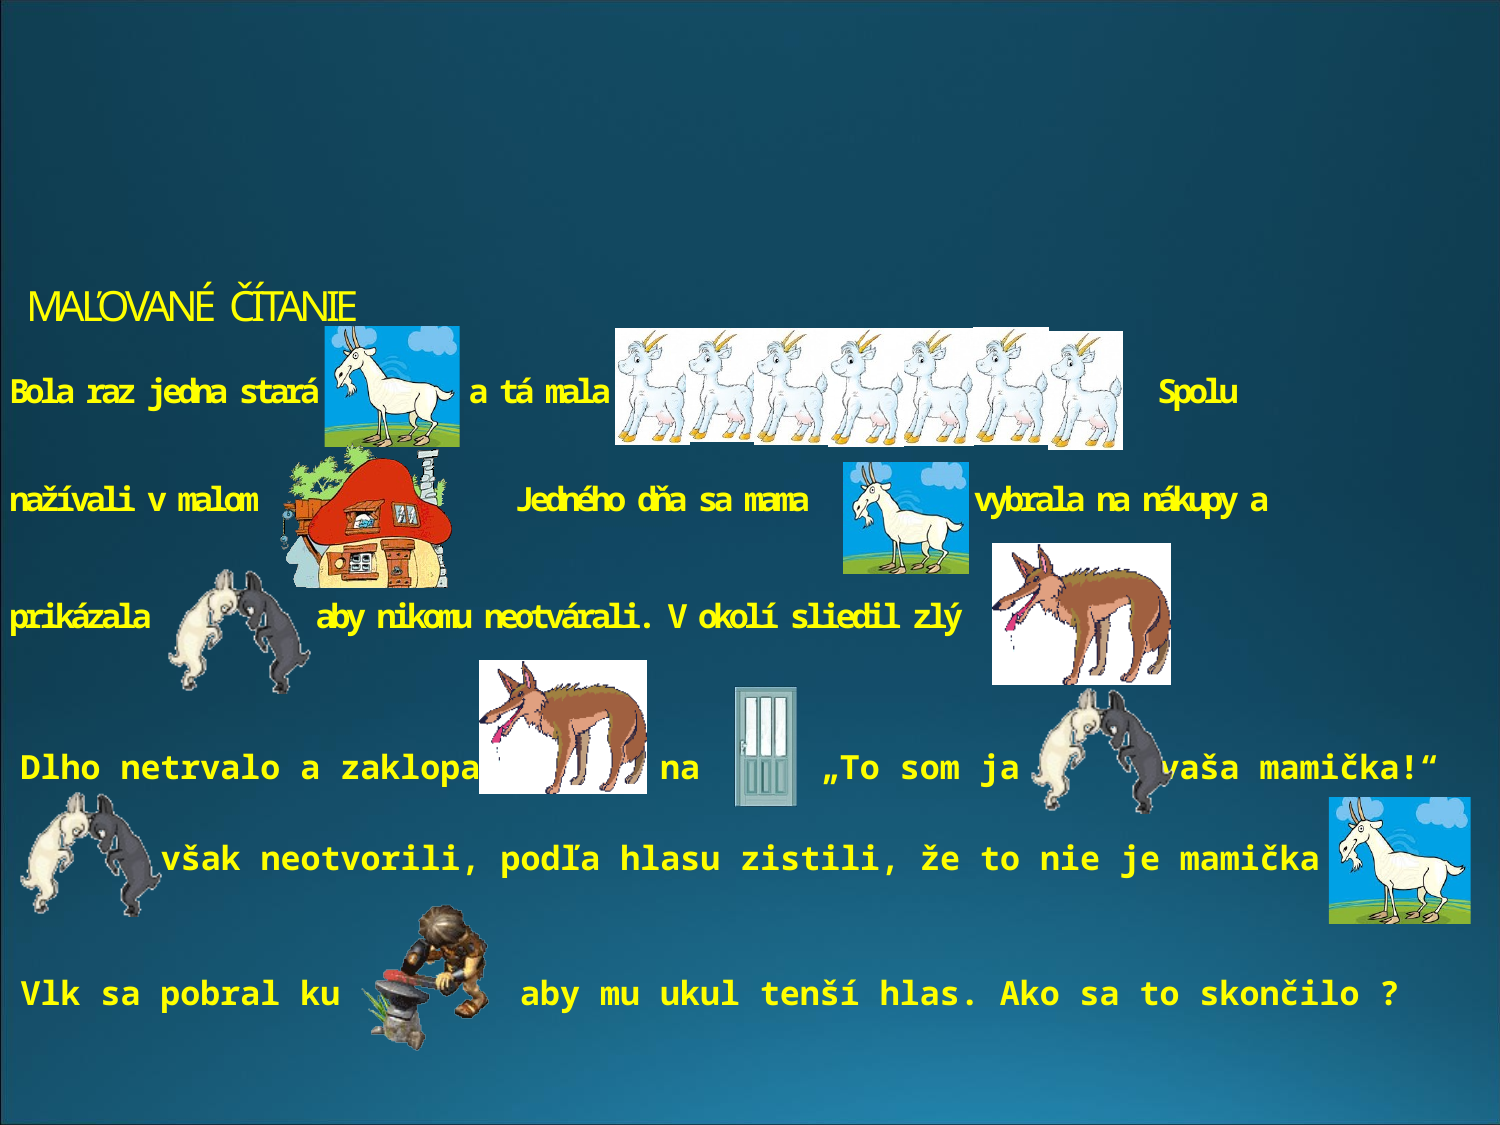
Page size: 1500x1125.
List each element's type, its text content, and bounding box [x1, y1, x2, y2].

title MAĽOVANÉ ČÍTANIE Bola raz jedna stará a tá mala Spolu nažívali v malom Jedného dňa sa mama vybrala na nákupy a prikázala aby nikomu neotvárali. V okolí sliedil zlý [0, 277, 1495, 669]
picture [1328, 797, 1471, 924]
picture [992, 544, 1177, 814]
picture [1417, 797, 1467, 828]
picture [16, 788, 165, 917]
picture [905, 495, 918, 501]
picture [734, 686, 797, 807]
subtitle Dlho netrvalo a zaklopal na „To som ja vaša mamička!“ však neotvorili, podľa hlasu zistili, že to nie je mamička Vlk sa pobral ku aby mu ukul tenší hlas. Ako sa to skončilo ? [5, 731, 1500, 1019]
picture [479, 660, 647, 794]
picture [843, 462, 969, 574]
picture [312, 881, 509, 1052]
picture [1407, 836, 1414, 842]
picture [396, 362, 406, 368]
picture [164, 326, 461, 694]
picture [615, 327, 1123, 450]
picture [921, 462, 966, 489]
picture [408, 326, 456, 355]
